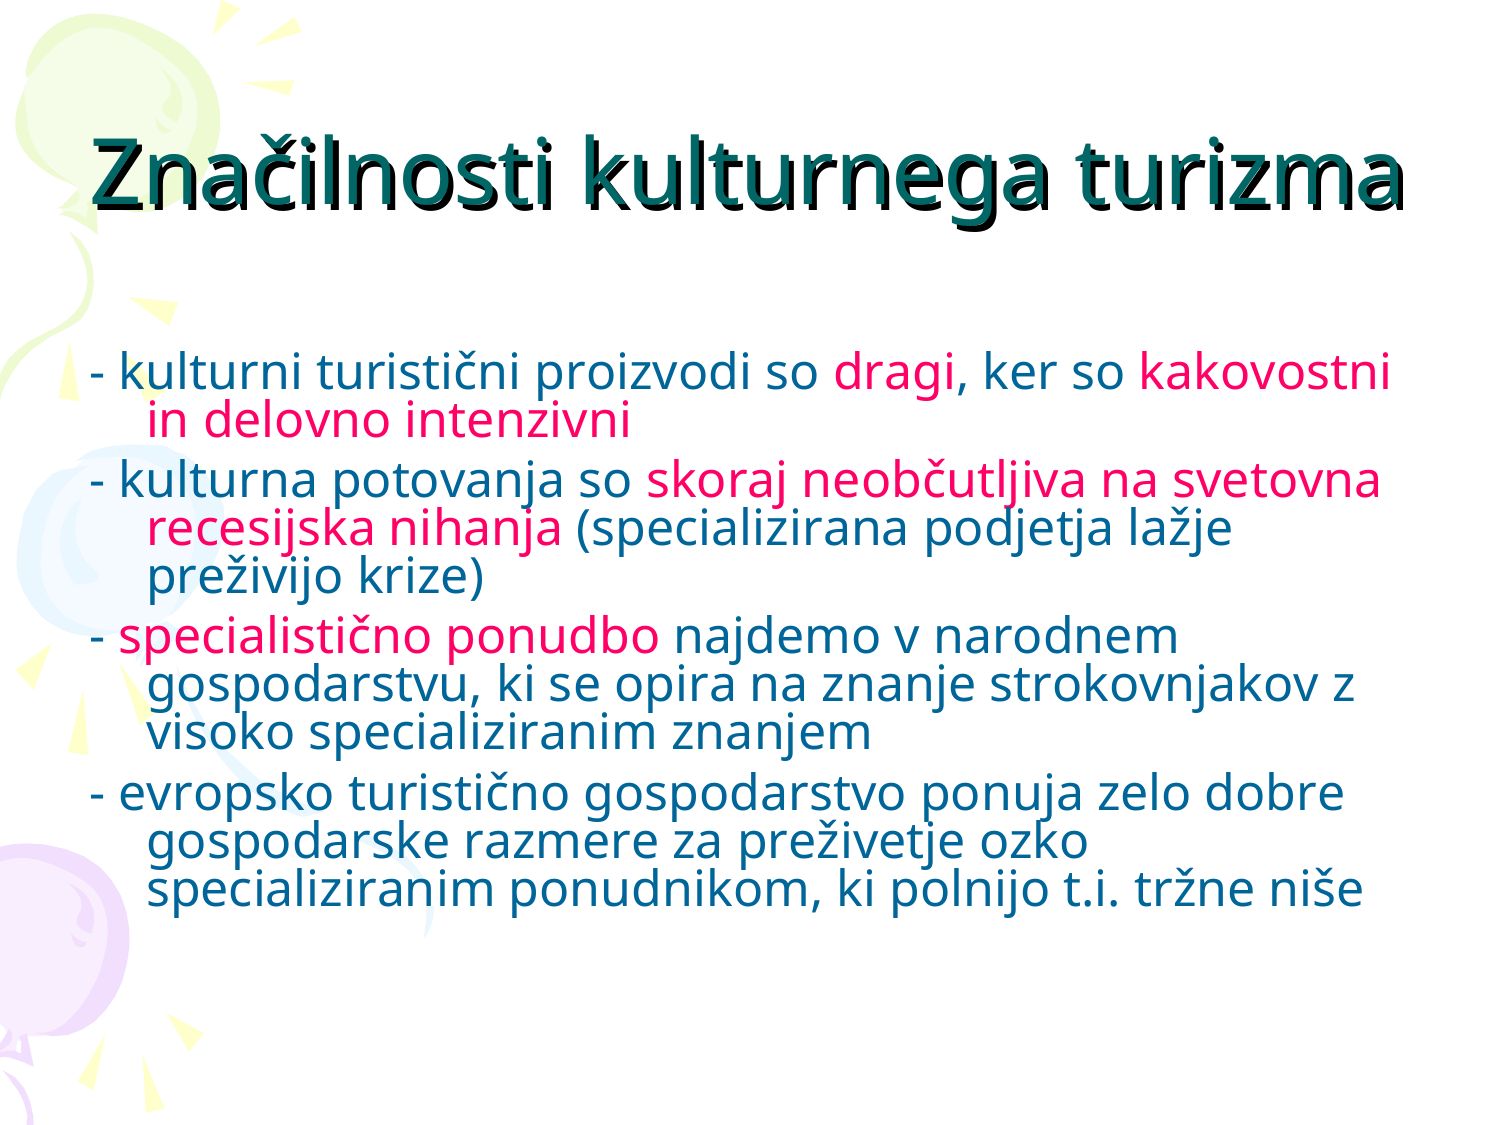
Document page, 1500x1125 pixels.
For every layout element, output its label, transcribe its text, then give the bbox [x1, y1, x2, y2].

list - kulturni turistični proizvodi so dragi, ker so kakovostni in delovno intenzivni - kulturna potovanja so skoraj neobčutljiva na svetovna recesijska nihanja (specializirana podjetja lažje preživijo krize) - specialistično ponudbo najdemo v narodnem gospodarstvu, ki se opira na znanje strokovnjakov z visoko specializiranim znanjem - evropsko turistično gospodarstvo ponuja zelo dobre gospodarske razmere za preživetje ozko specializiranim ponudnikom, ki polnijo t.i. tržne niše [75, 262, 1426, 994]
title Značilnosti kulturnega turizma [72, 16, 1426, 233]
